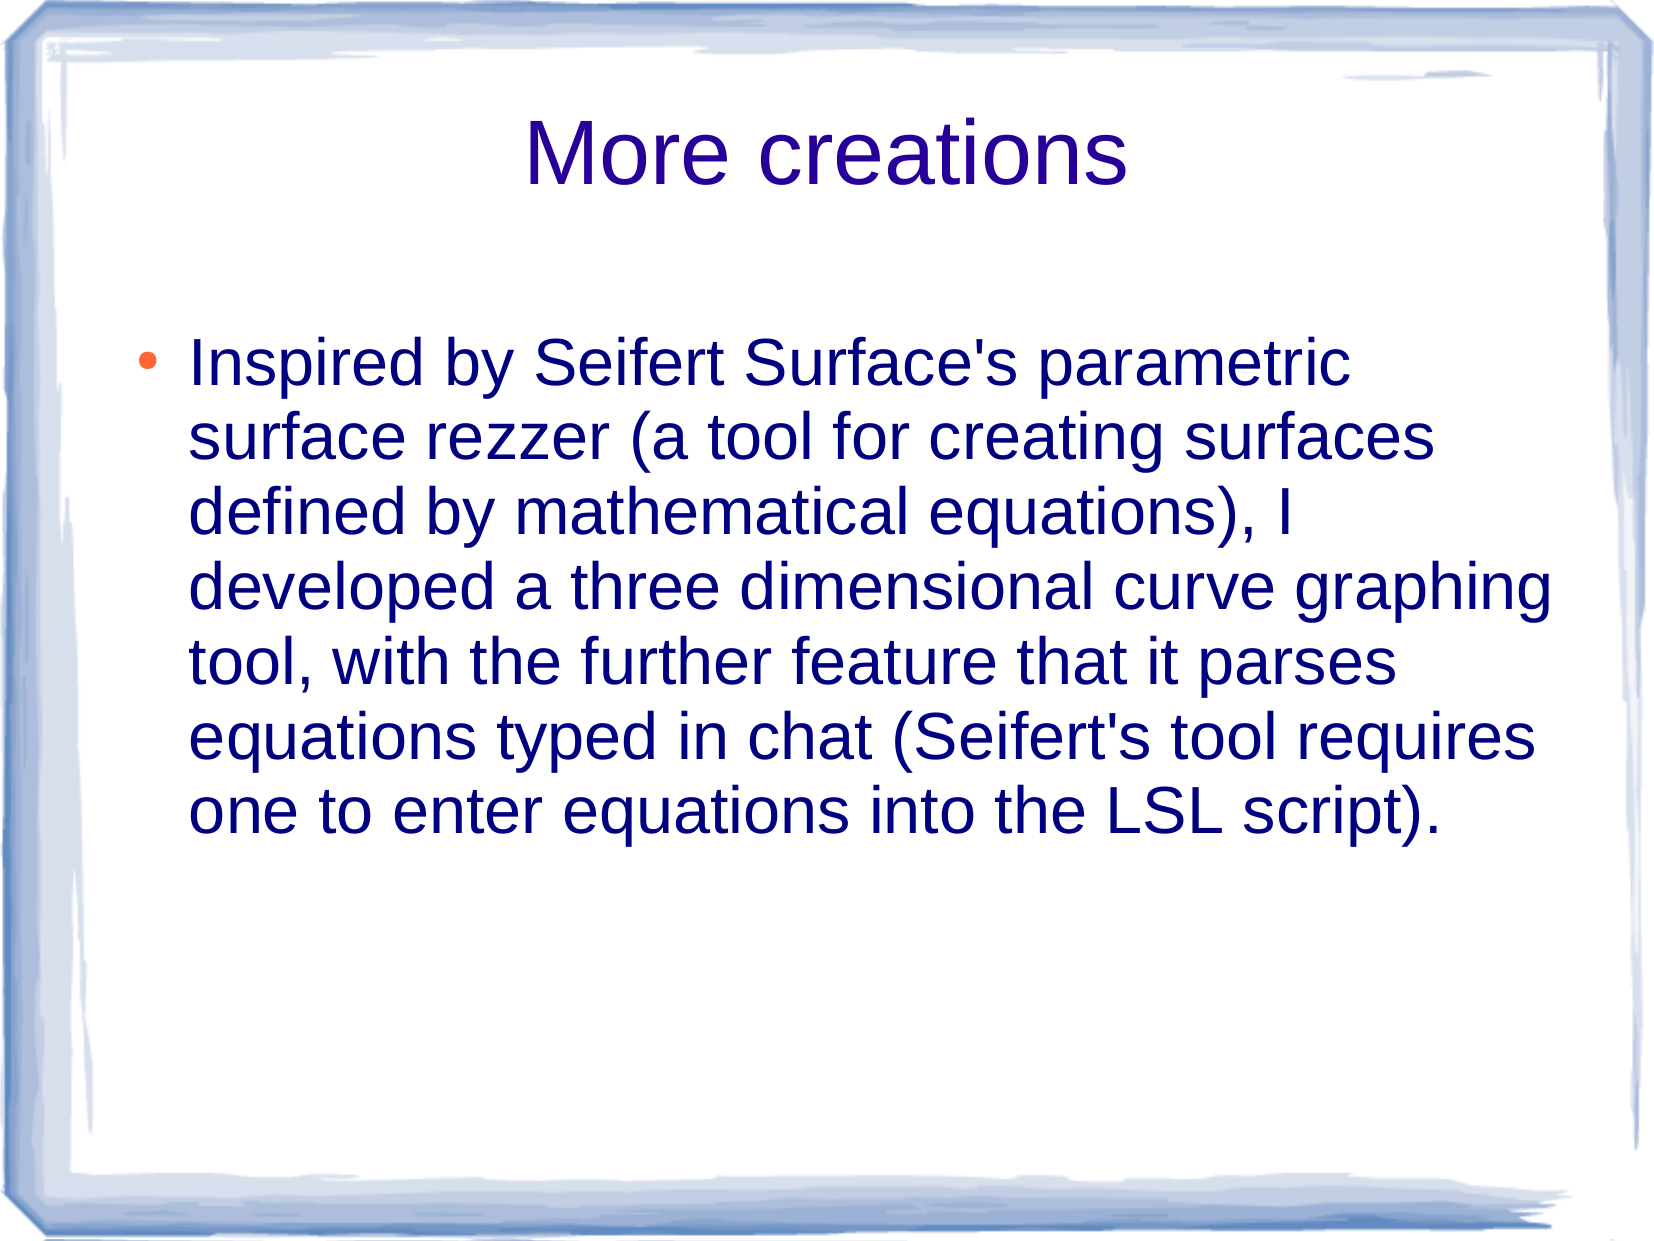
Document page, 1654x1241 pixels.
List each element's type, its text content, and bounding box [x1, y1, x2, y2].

picture [0, 0, 1654, 1241]
list Inspired by Seifert Surface's parametric surface rezzer (a tool for creating surfaces defined by mathematical equations), I developed a three dimensional curve graphing tool, with the further feature that it parses equations typed in chat (Seifert's tool requires one to enter equations into the LSL script). [118, 324, 1571, 1004]
title More creations [82, 49, 1571, 257]
